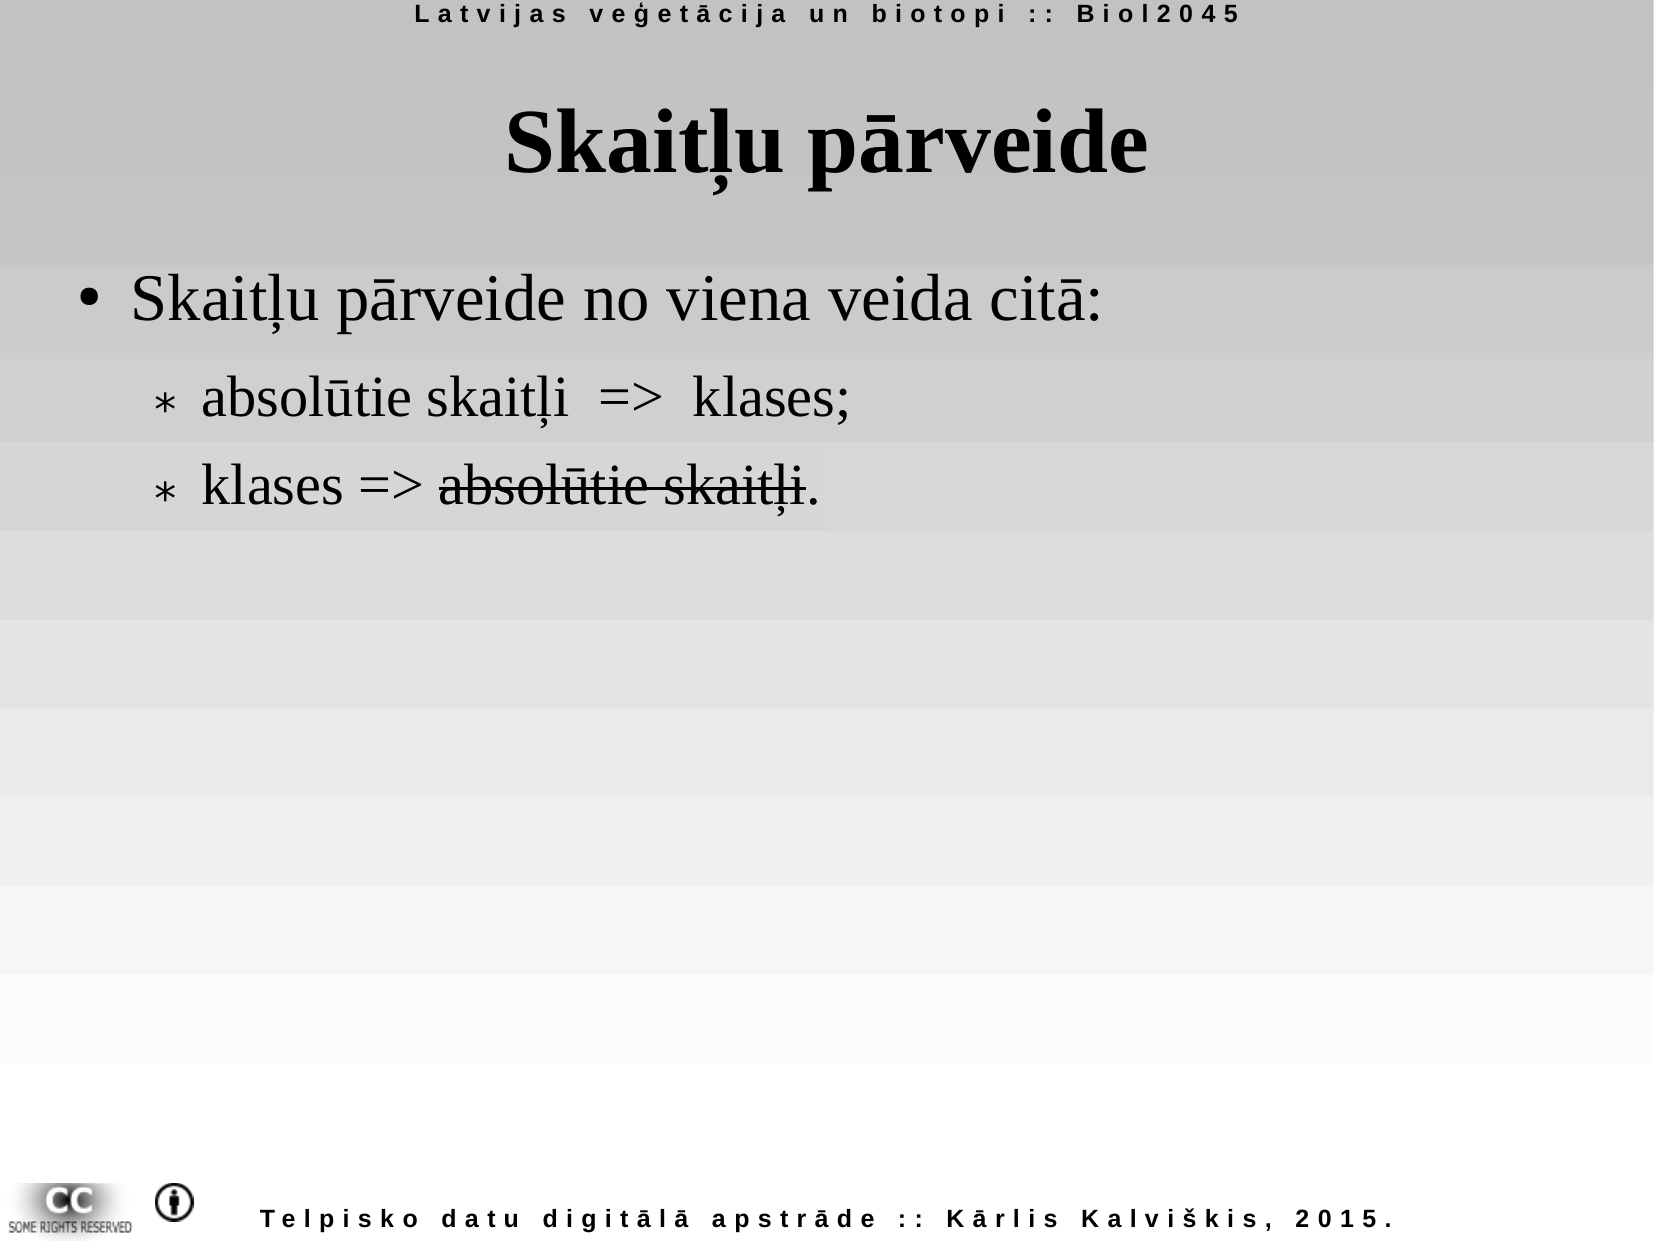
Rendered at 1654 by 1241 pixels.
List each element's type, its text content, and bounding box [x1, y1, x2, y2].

title Skaitļu pārveide [59, 37, 1596, 246]
list Skaitļu pārveide no viena veida citā: absolūtie skaitļi => klases; klases => absolūtie skaitļi. [59, 261, 1596, 1175]
picture [0, 0, 1654, 1241]
